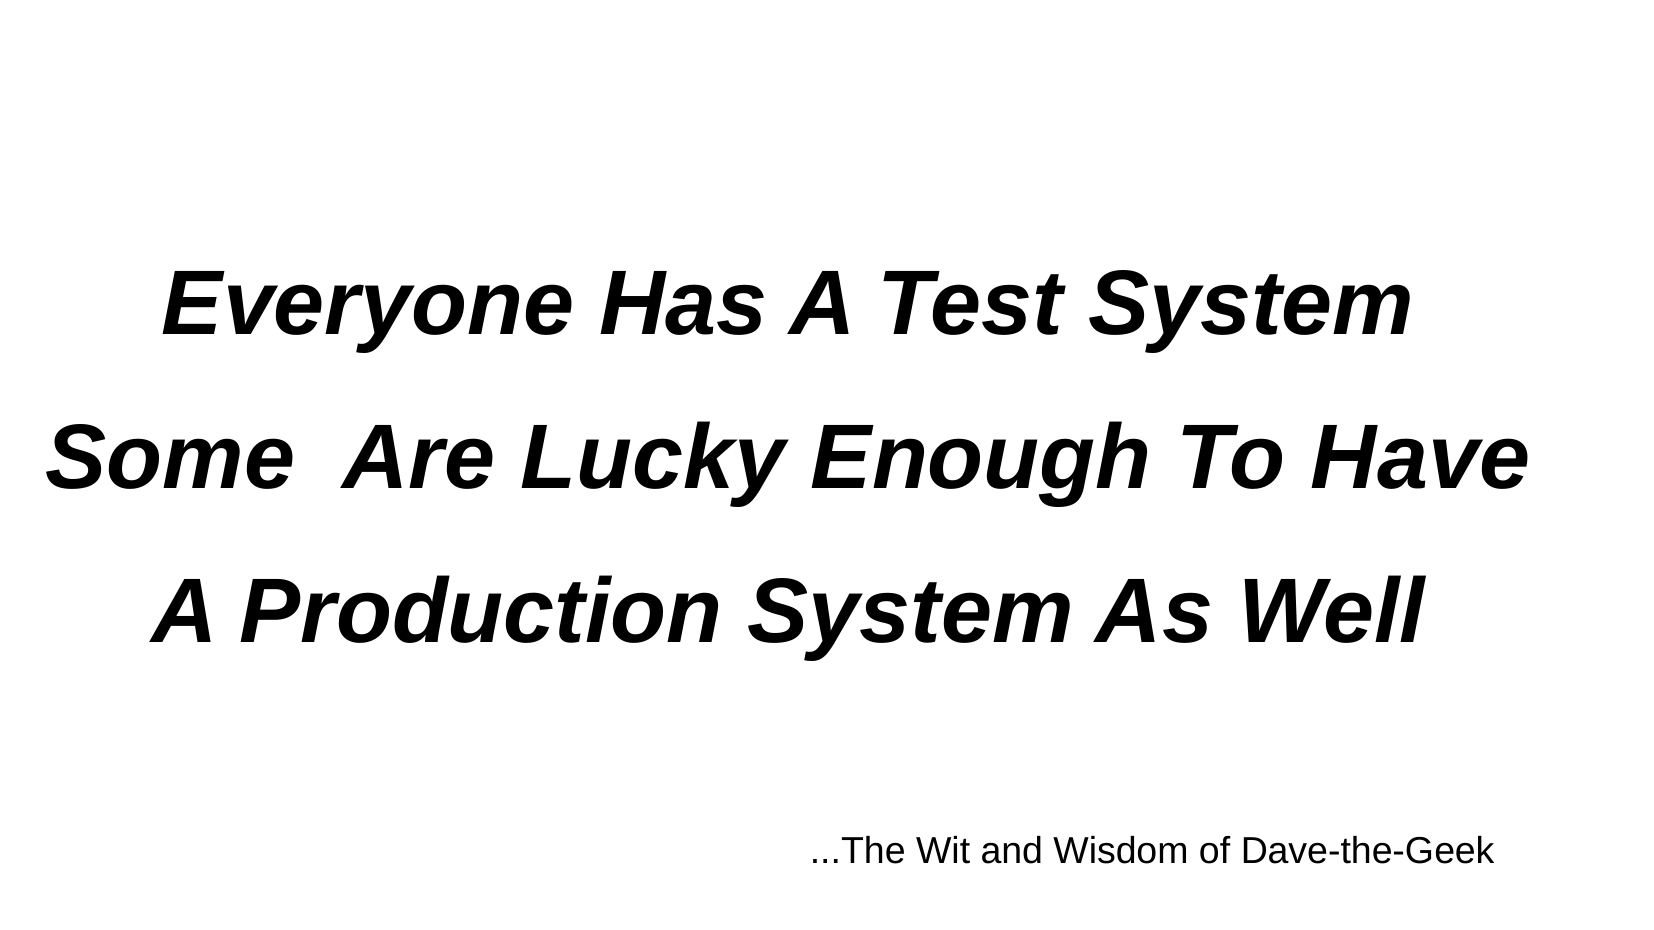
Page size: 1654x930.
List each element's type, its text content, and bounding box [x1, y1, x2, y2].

text_box ...The Wit and Wisdom of Dave-the-Geek [795, 822, 1584, 922]
title Everyone Has A Test System Some Are Lucky Enough To Have A Production System As Well [45, 200, 1533, 662]
